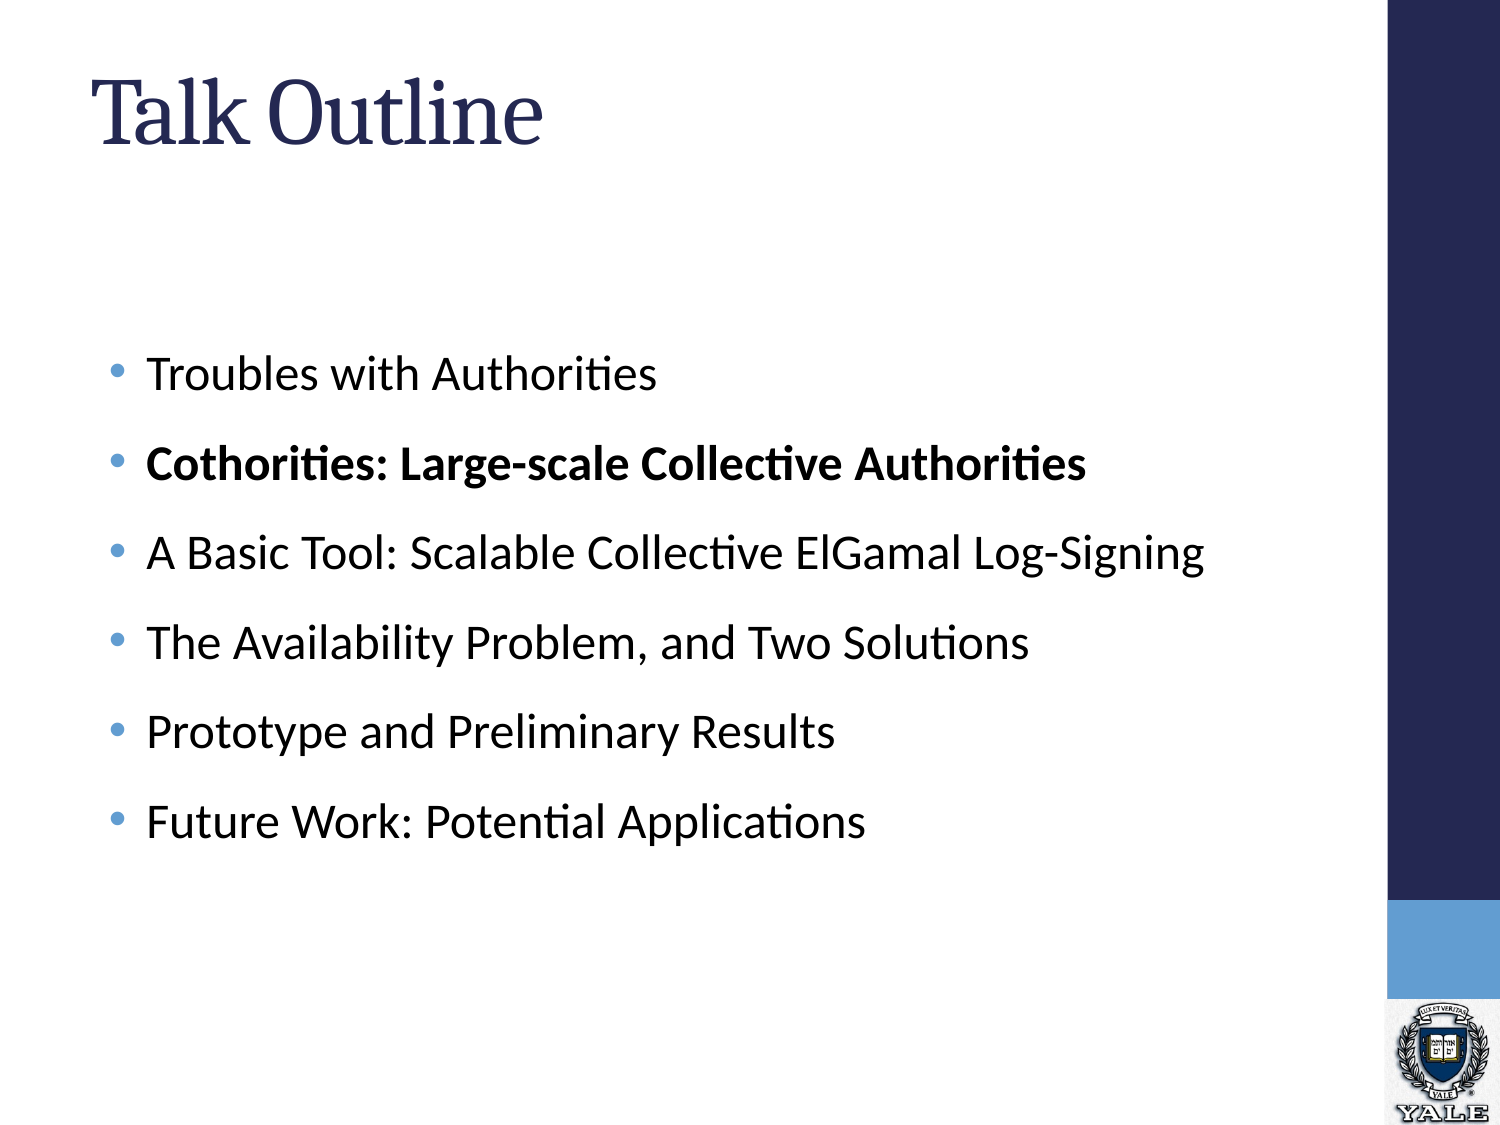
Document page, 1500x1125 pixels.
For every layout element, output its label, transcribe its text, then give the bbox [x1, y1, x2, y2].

list Troubles with Authorities Cothorities: Large-scale Collective Authorities A Basic Tool: Scalable Collective ElGamal Log-Signing The Availability Problem, and Two Solutions Prototype and Preliminary Results Future Work: Potential Applications [75, 200, 1325, 1063]
title Talk Outline [75, 12, 1325, 200]
picture [1384, 999, 1500, 1125]
